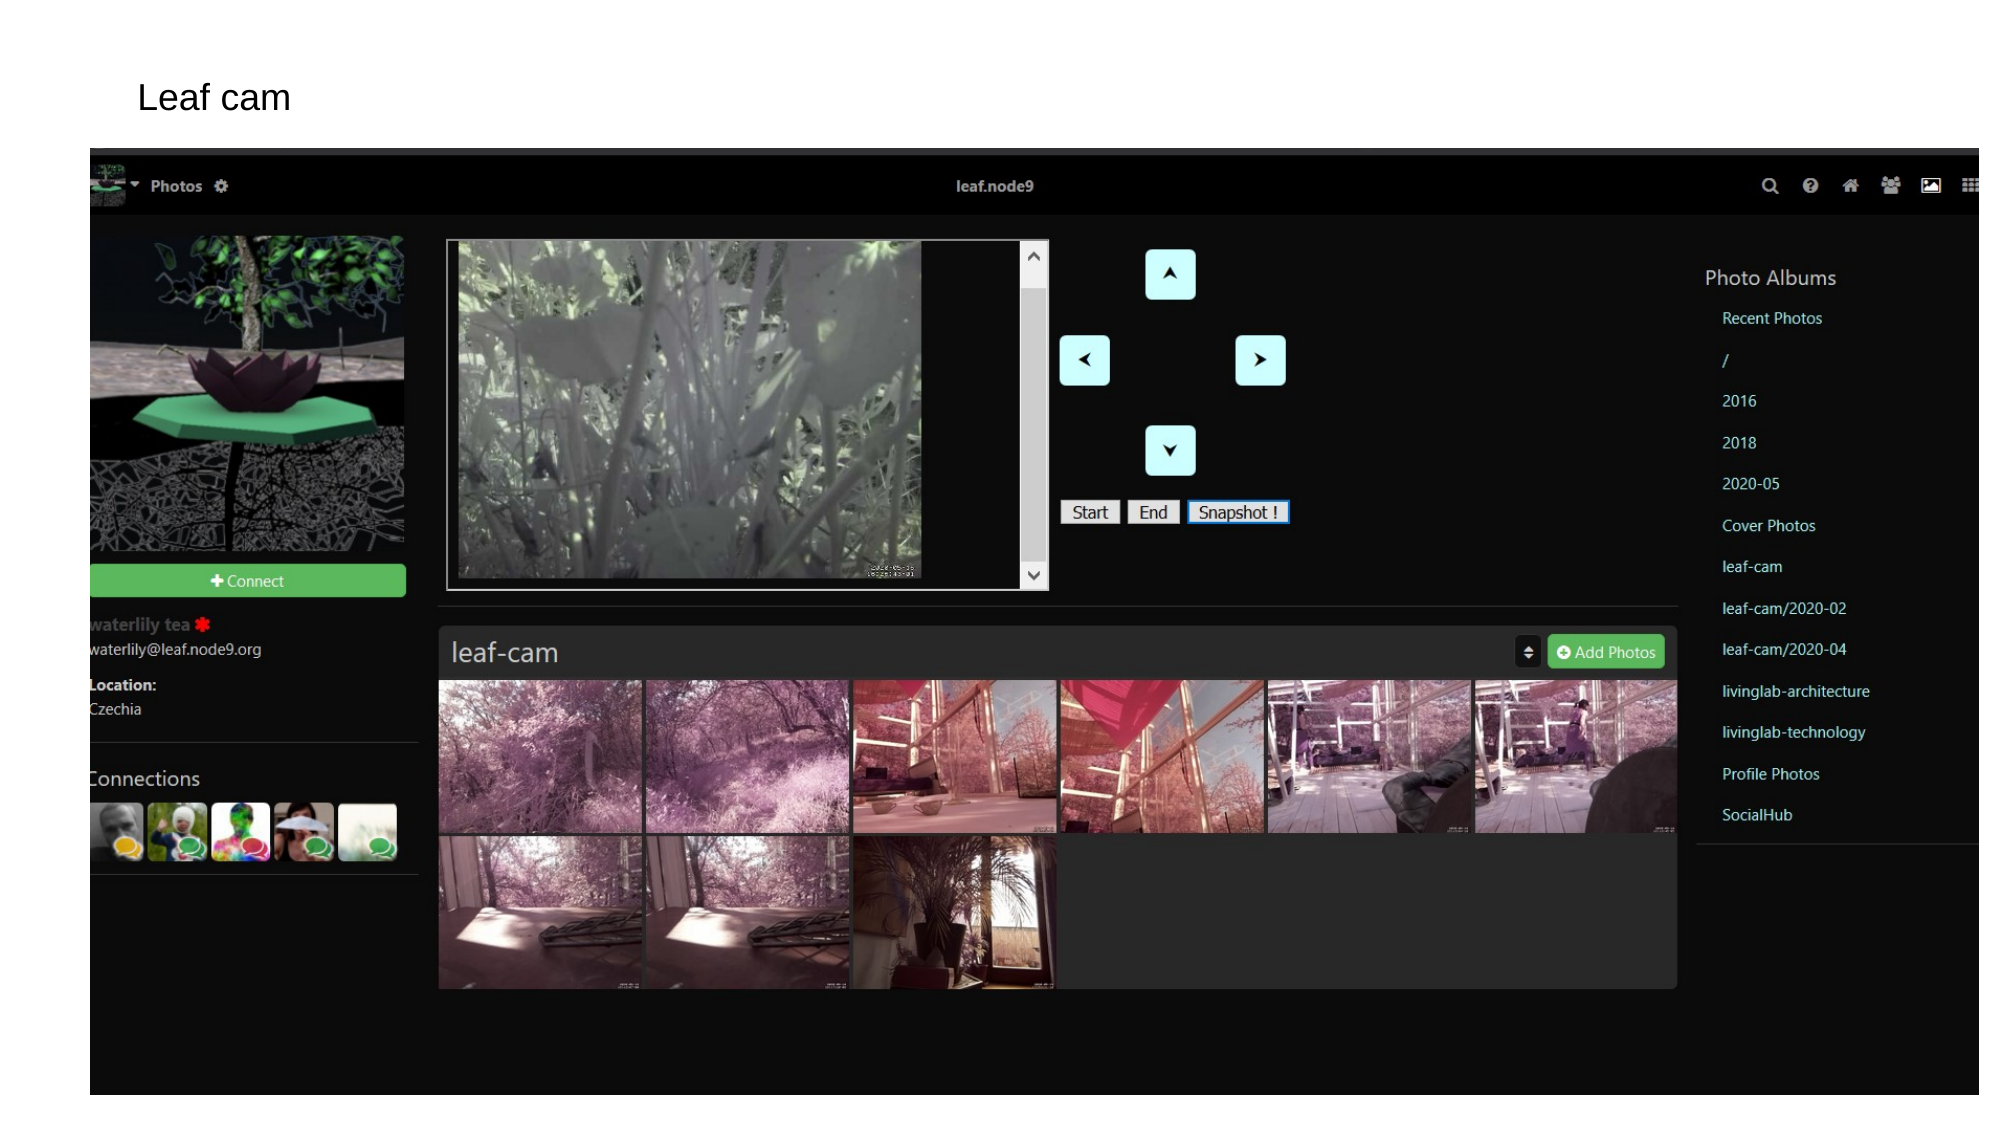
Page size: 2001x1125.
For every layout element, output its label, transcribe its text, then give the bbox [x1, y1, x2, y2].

picture [90, 148, 1979, 1096]
title Leaf cam [137, 59, 1863, 136]
